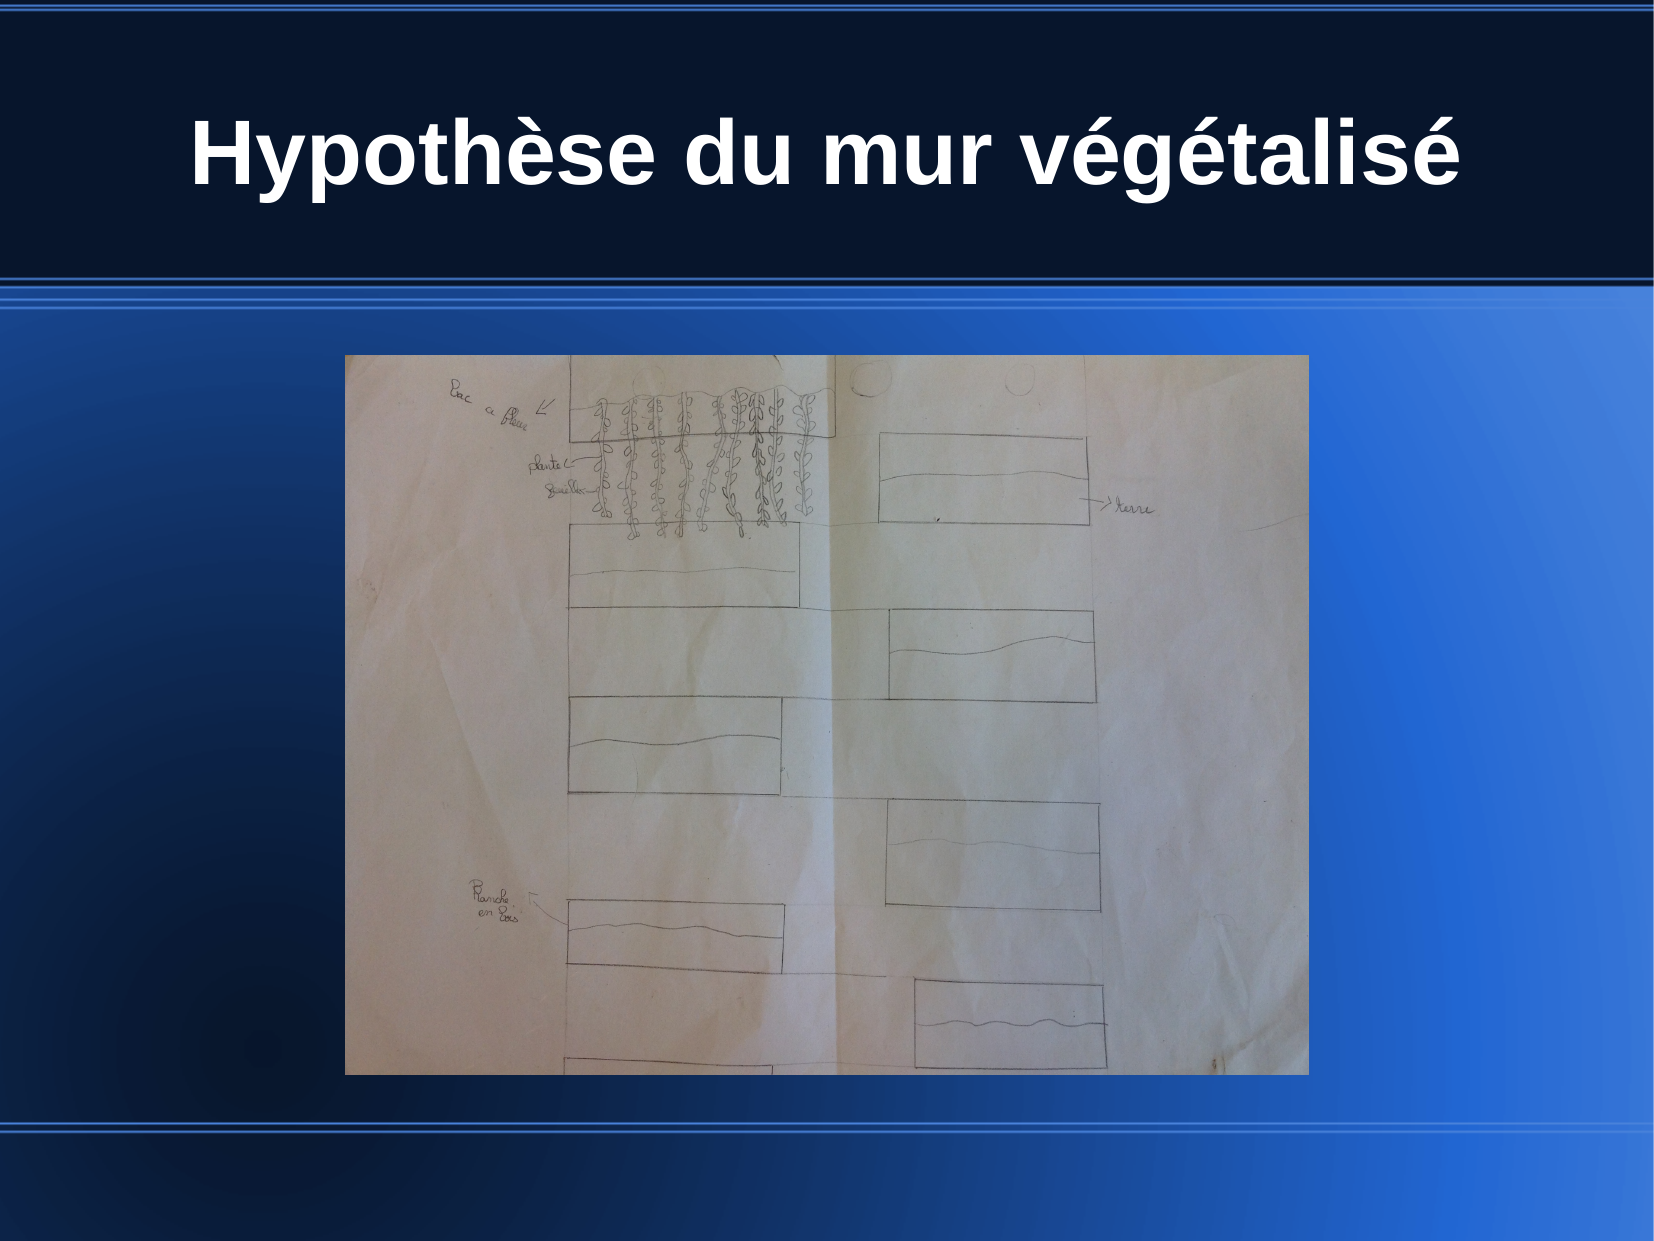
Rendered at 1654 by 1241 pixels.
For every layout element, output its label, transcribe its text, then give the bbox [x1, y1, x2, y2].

picture [0, 0, 1654, 1241]
title Hypothèse du mur végétalisé [82, 49, 1571, 257]
